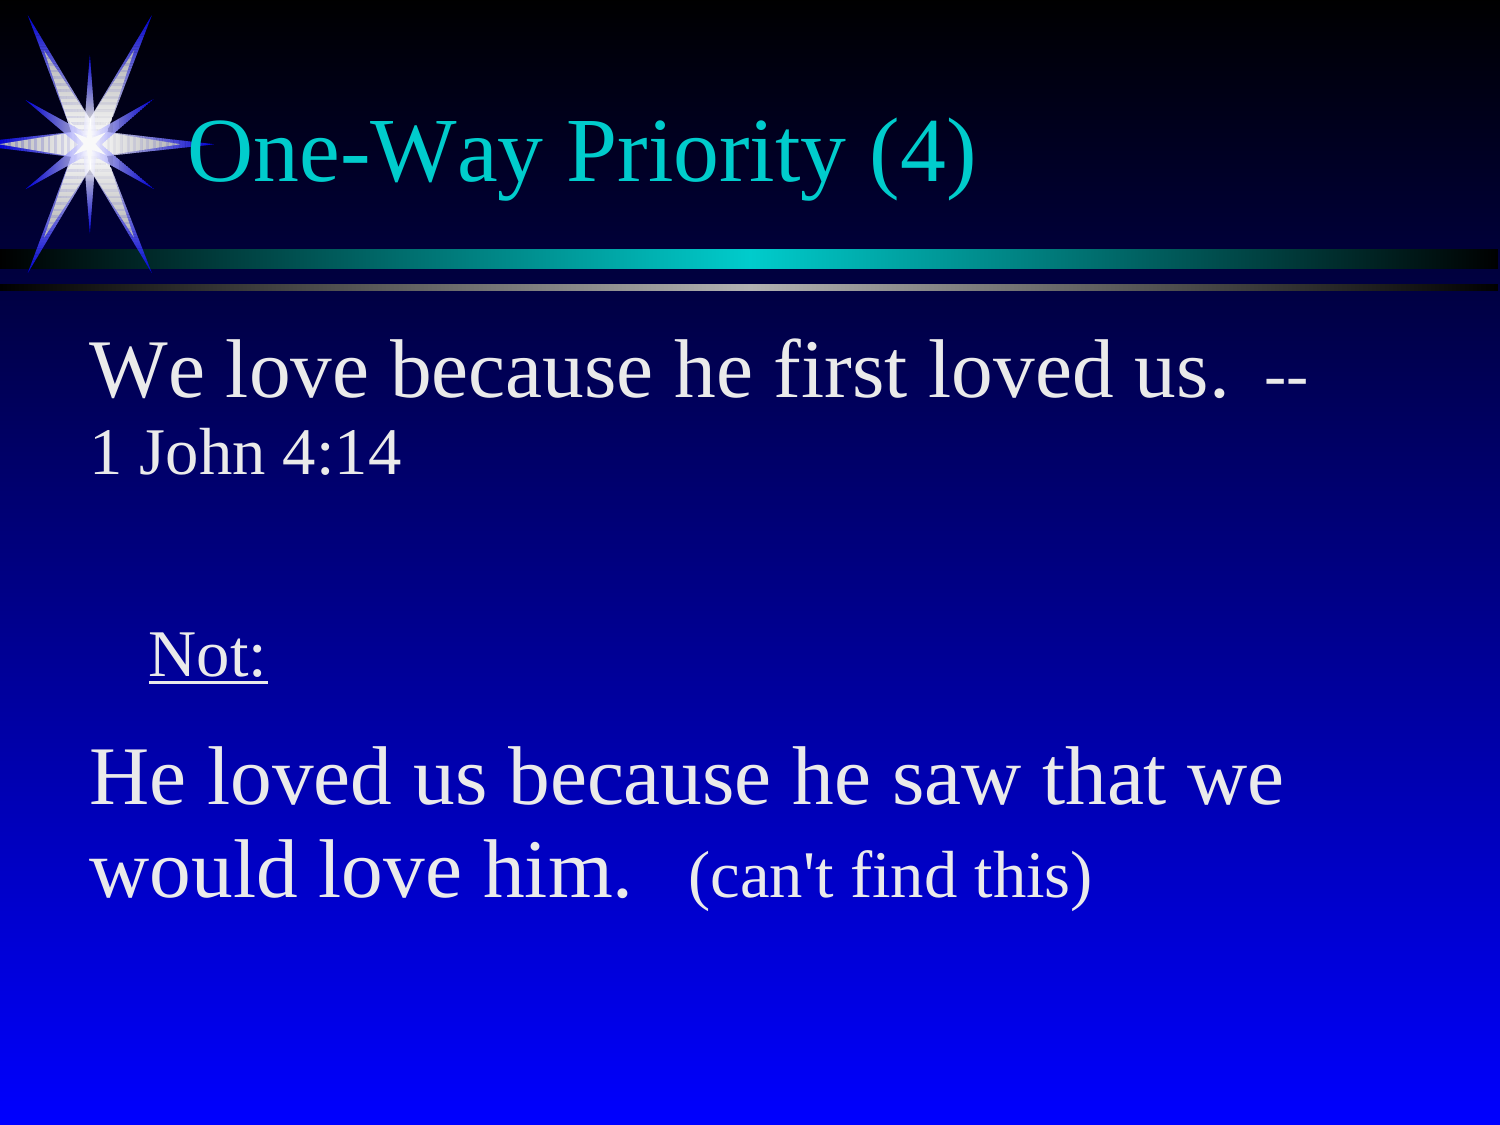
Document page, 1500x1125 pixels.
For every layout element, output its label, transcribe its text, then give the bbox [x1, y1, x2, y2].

title One-Way Priority (4) [187, 56, 1463, 244]
text_box He loved us because he saw that we would love him. (can't find this) [75, 723, 1351, 923]
text_box [0, 600, 488, 671]
text_box Not: [134, 671, 322, 699]
text_box We love because he first loved us. --1 John 4:14 [75, 315, 1351, 498]
